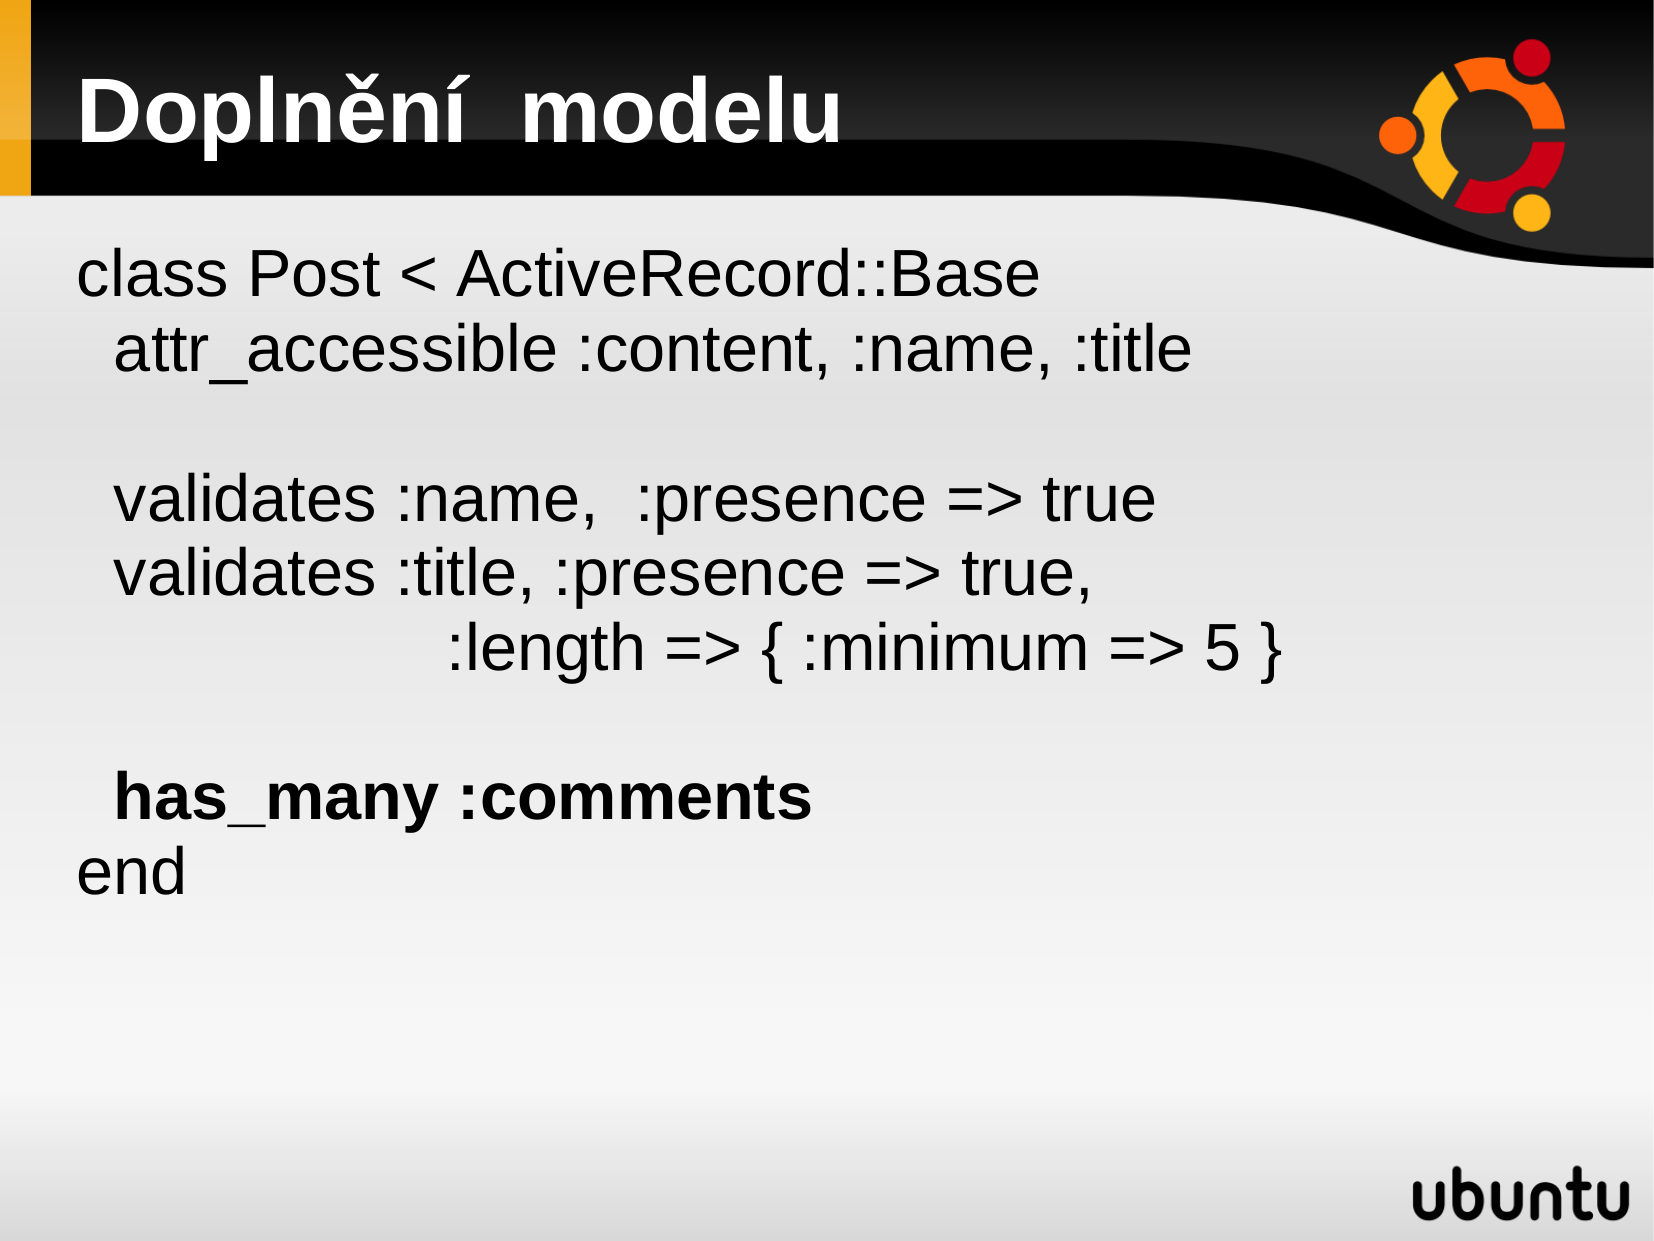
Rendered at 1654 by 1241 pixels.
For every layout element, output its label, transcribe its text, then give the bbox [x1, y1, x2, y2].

title Doplnění modelu [76, 14, 1565, 207]
picture [0, 0, 1654, 1241]
list class Post < ActiveRecord::Base attr_accessible :content, :name, :title validates :name, :presence => true validates :title, :presence => true, :length => { :minimum => 5 } has_many :comments end [76, 236, 1565, 1040]
